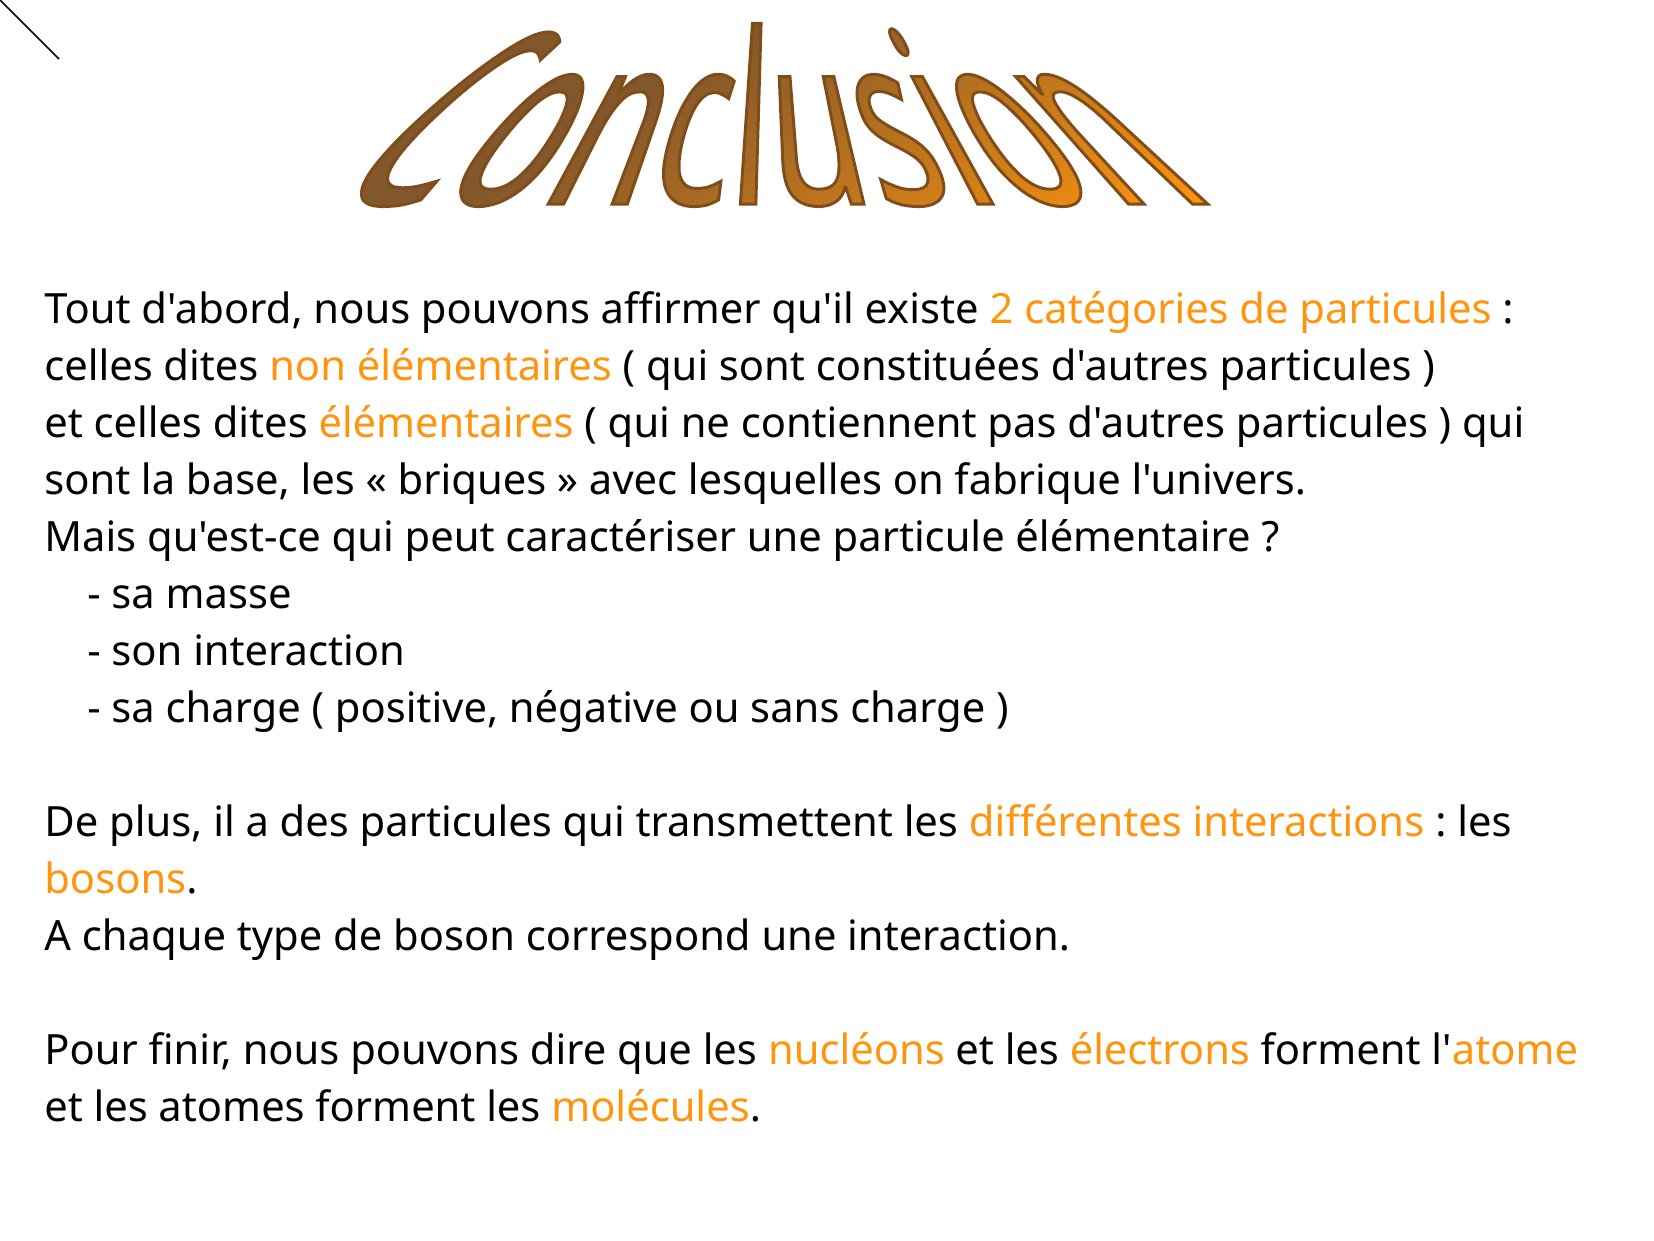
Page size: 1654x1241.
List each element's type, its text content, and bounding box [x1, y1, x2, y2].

text_box Conclusion [857, 74, 944, 207]
text_box Conclusion [361, 31, 560, 207]
text_box Conclusion [460, 74, 583, 207]
text_box Conclusion [1015, 74, 1208, 205]
text_box Conclusion [740, 23, 762, 205]
text_box Conclusion [779, 76, 864, 207]
text_box Conclusion [911, 76, 994, 205]
text_box Conclusion [956, 74, 1081, 207]
text_box Conclusion [548, 74, 663, 205]
text_box Conclusion [889, 28, 909, 56]
text_box Tout d'abord, nous pouvons affirmer qu'il existe 2 catégories de particules : celles dites non élémentaires ( qui sont constituées d'autres particules ) et celles dites élémentaires ( qui ne contiennent pas d'autres particules ) qui sont la base, les « briques » avec lesquelles on fabrique l'univers. Mais qu'est-ce qui peut caractériser une particule élémentaire ? - sa masse - son interaction - sa charge ( positive, négative ou sans charge ) De plus, il a des particules qui transmettent les différentes interactions : les bosons. A chaque type de boson correspond une interaction. Pour finir, nous pouvons dire que les nucléons et les électrons forment l'atome et les atomes forment les molécules. [29, 271, 1625, 1157]
text_box Conclusion [663, 74, 735, 207]
